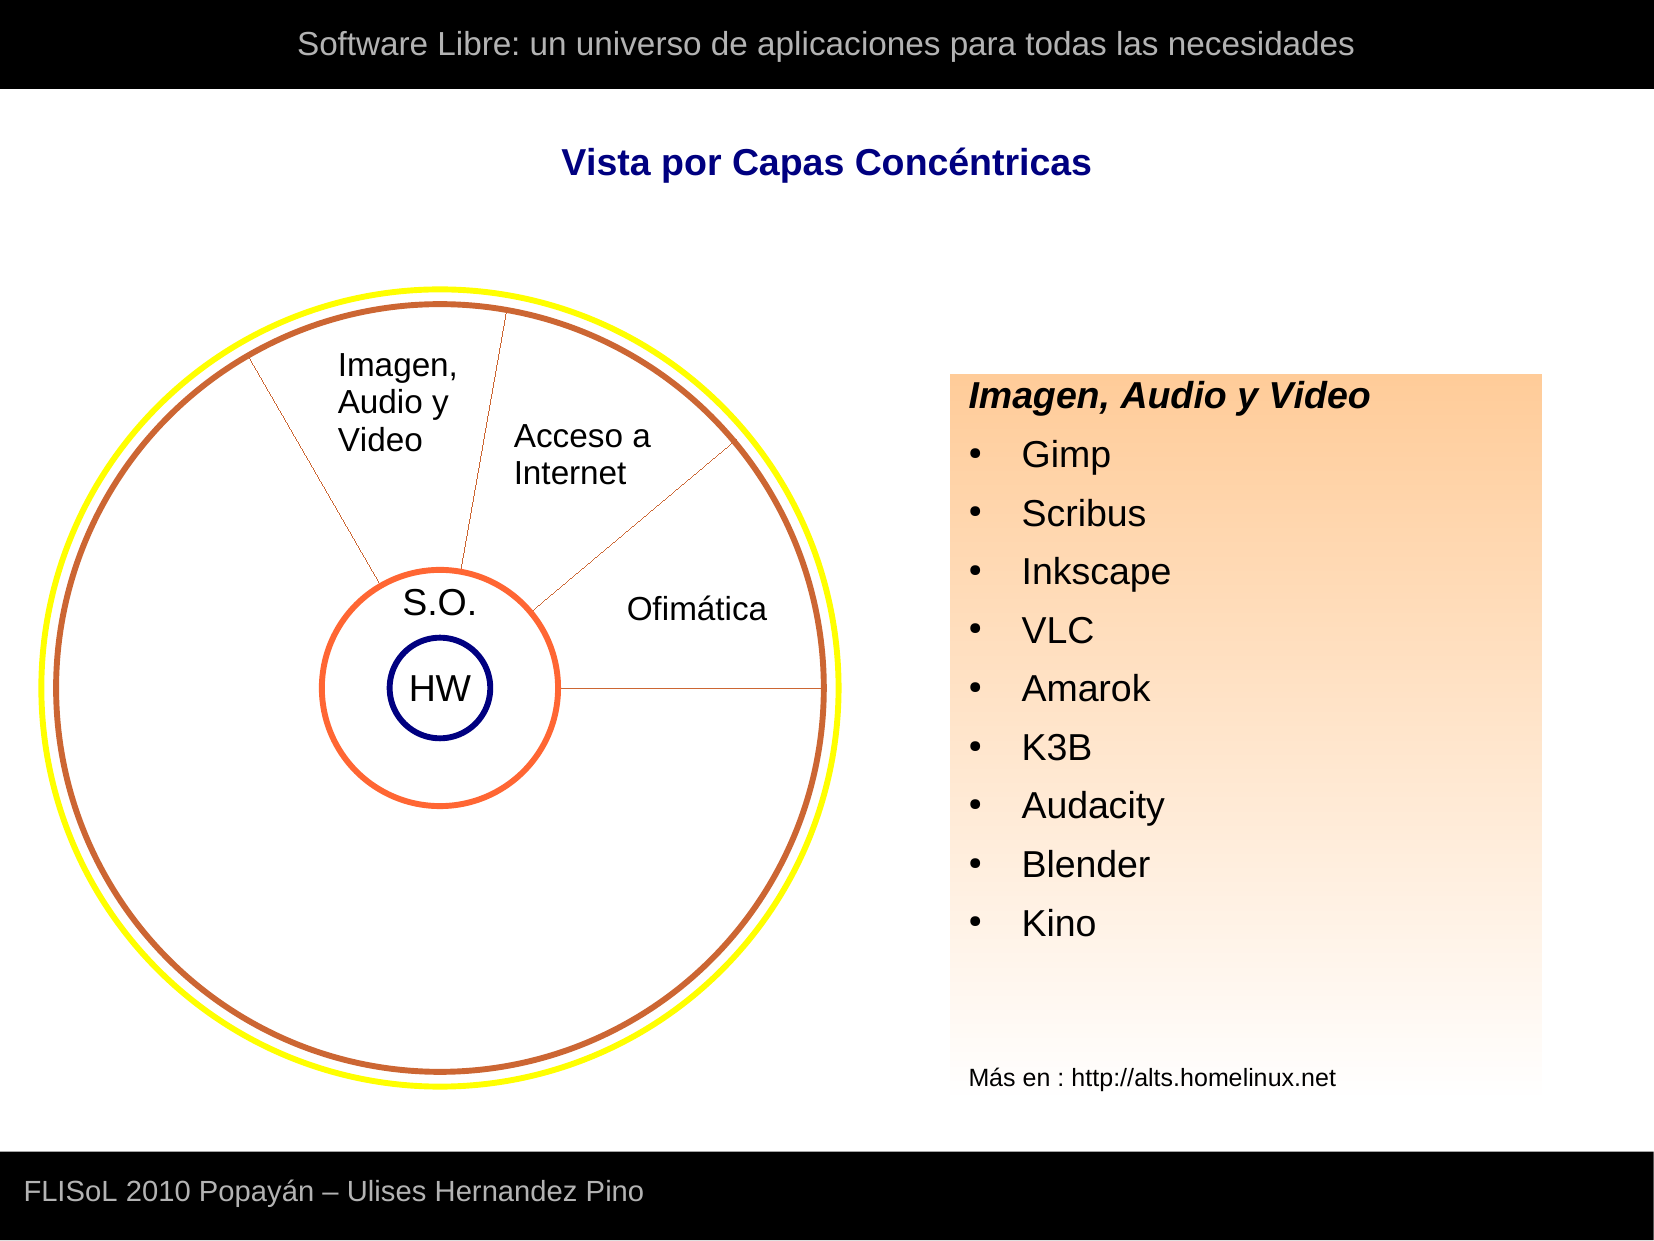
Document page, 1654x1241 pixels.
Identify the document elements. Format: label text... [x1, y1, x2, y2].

text_box Imagen, Audio y Video [323, 339, 474, 493]
list Imagen, Audio y Video Gimp Scribus Inkscape VLC Amarok K3B Audacity Blender Kino Más en : http://alts.homelinux.net [950, 374, 1542, 1096]
text_box Acceso a Internet [499, 409, 666, 499]
title Vista por Capas Concéntricas [82, 125, 1571, 200]
text_box HW [389, 637, 491, 739]
text_box S.O. [321, 569, 559, 807]
text_box Ofimática [612, 582, 783, 635]
